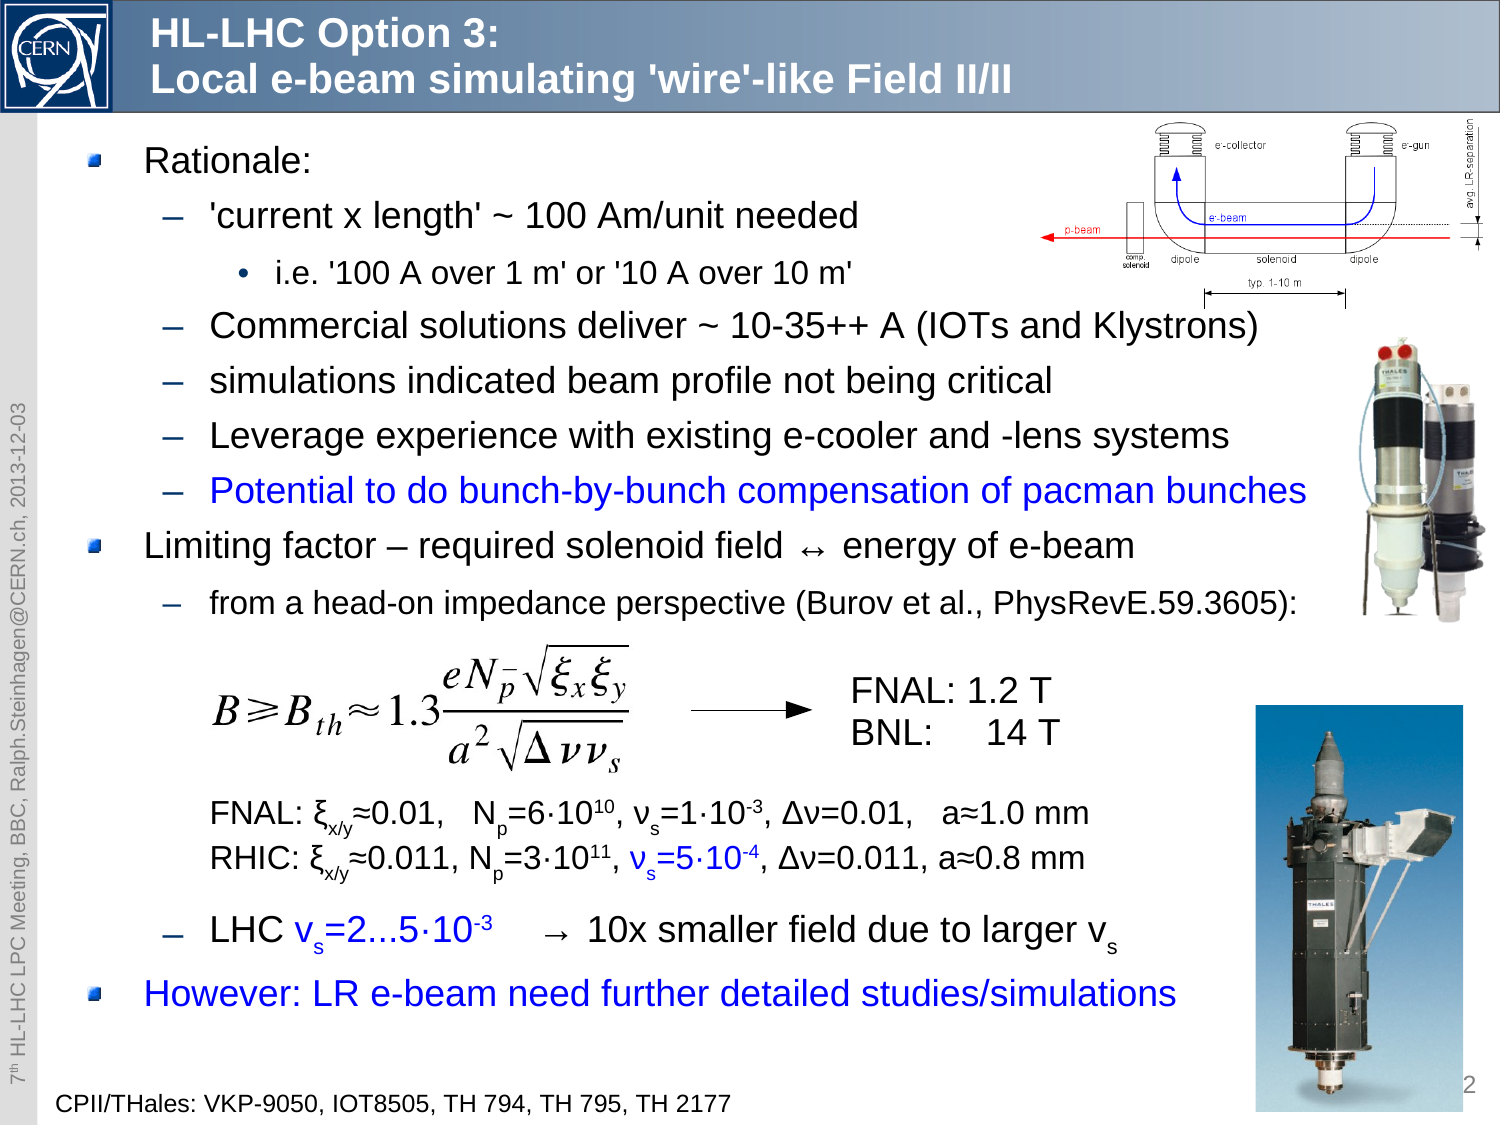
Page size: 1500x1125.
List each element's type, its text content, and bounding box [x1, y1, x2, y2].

picture [1438, 335, 1500, 641]
picture [1033, 116, 1488, 309]
text_box FNAL: ξx/y≈0.01, Np=6·1010, νs=1·10-3, Δν=0.01, a≈1.0 mm RHIC: ξx/y≈0.011, Np=3·1011, νs=5·10-4, Δν=0.011, a≈0.8 mm [194, 787, 1101, 893]
picture [0, 0, 113, 113]
list Rationale: 'current x length' ~ 100 Am/unit needed i.e. '100 A over 1 m' or '10 A over 10 m' Commercial solutions deliver ~ 10-35++ A (IOTs and Klystrons) simulations indicated beam profile not being critical Leverage experience with existing e-cooler and -lens systems Potential to do bunch-by-bunch compensation of pacman bunches Limiting factor – required solenoid field ↔ energy of e-beam from a head-on impedance perspective (Burov et al., PhysRevE.59.3605): LHC vs=2...5·10-3 → 10x smaller field due to larger vs However: LR e-beam need further detailed studies/simulations [87, 137, 1438, 1030]
title HL-LHC Option 3: Local e-beam simulating 'wire'-like Field II/II [150, 0, 1201, 113]
picture [203, 637, 634, 782]
text_box FNAL: 1.2 T BNL: 14 T [835, 662, 1077, 762]
picture [1255, 731, 1464, 1112]
text_box CPII/THales: VKP-9050, IOT8505, TH 794, TH 795, TH 2177 [40, 1082, 750, 1125]
